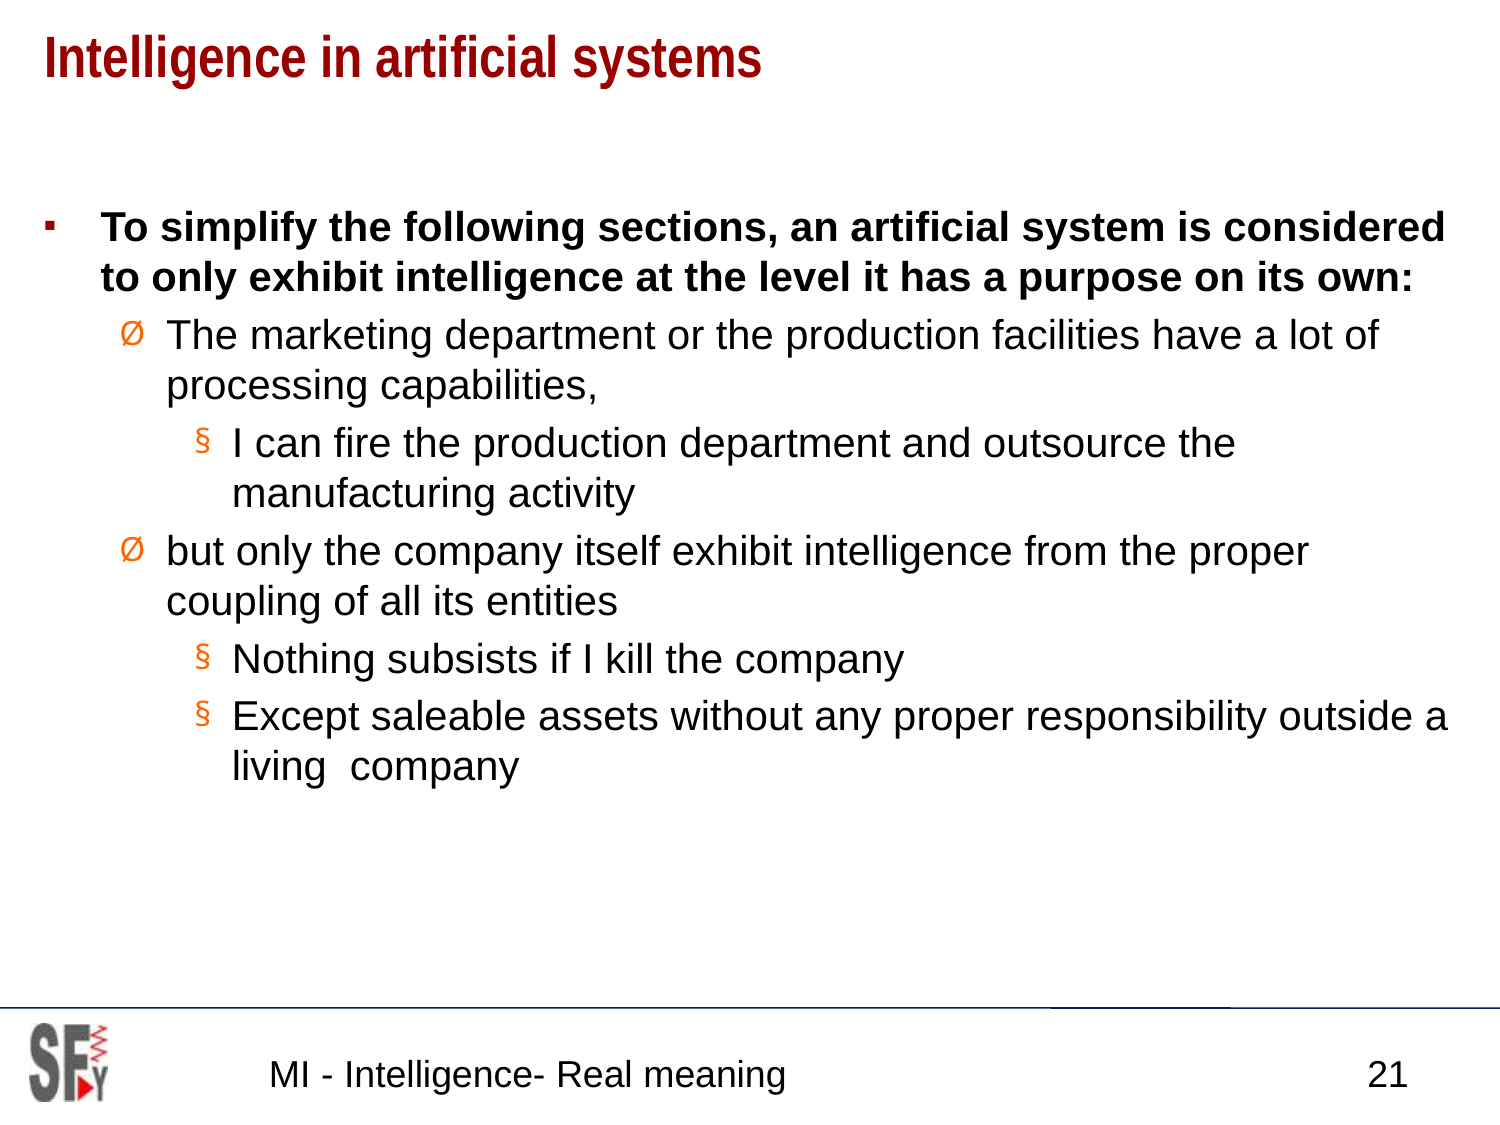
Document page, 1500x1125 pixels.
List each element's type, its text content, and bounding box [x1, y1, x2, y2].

slide_number <numéro> [1352, 1034, 1490, 1103]
footer MI - Intelligence- Real meaning [253, 1034, 1336, 1103]
picture [29, 1023, 108, 1102]
list To simplify the following sections, an artificial system is considered to only exhibit intelligence at the level it has a purpose on its own: The marketing department or the production facilities have a lot of processing capabilities, I can fire the production department and outsource the manufacturing activity but only the company itself exhibit intelligence from the proper coupling of all its entities Nothing subsists if I kill the company Except saleable assets without any proper responsibility outside a living company [29, 184, 1471, 988]
title Intelligence in artificial systems [29, 12, 1471, 138]
